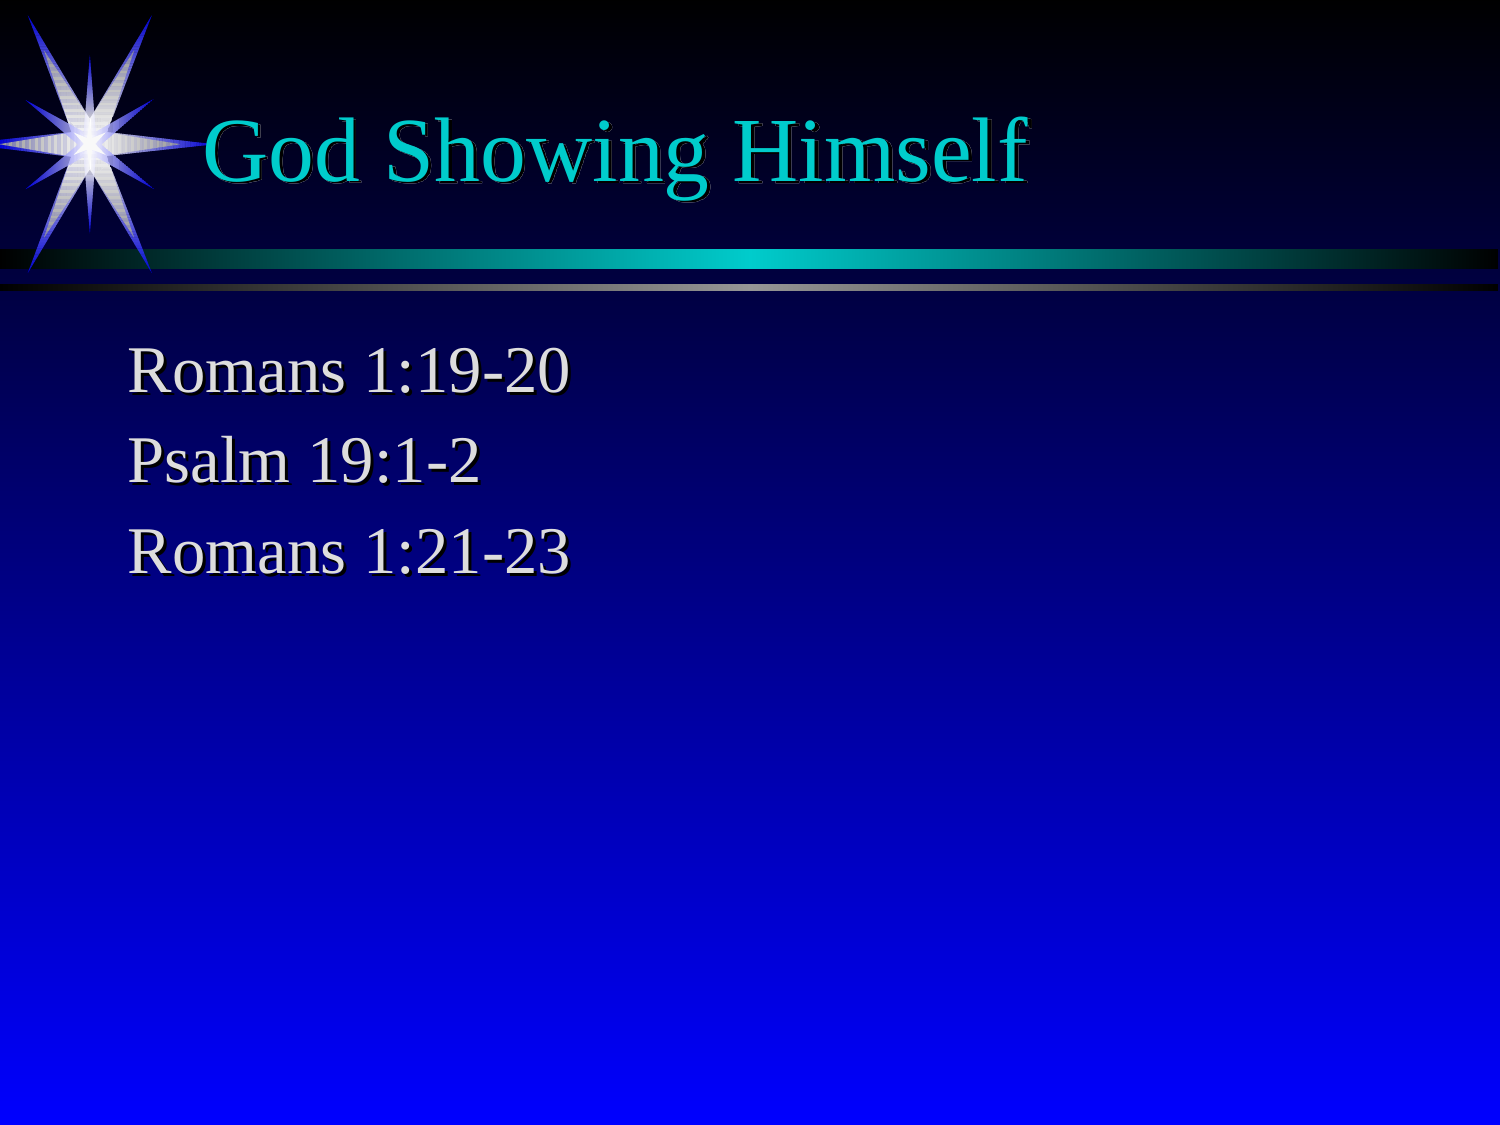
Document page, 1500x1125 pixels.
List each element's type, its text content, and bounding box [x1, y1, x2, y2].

title God Showing Himself [187, 56, 1463, 244]
list Romans 1:19-20 Psalm 19:1-2 Romans 1:21-23 [112, 324, 1388, 1001]
